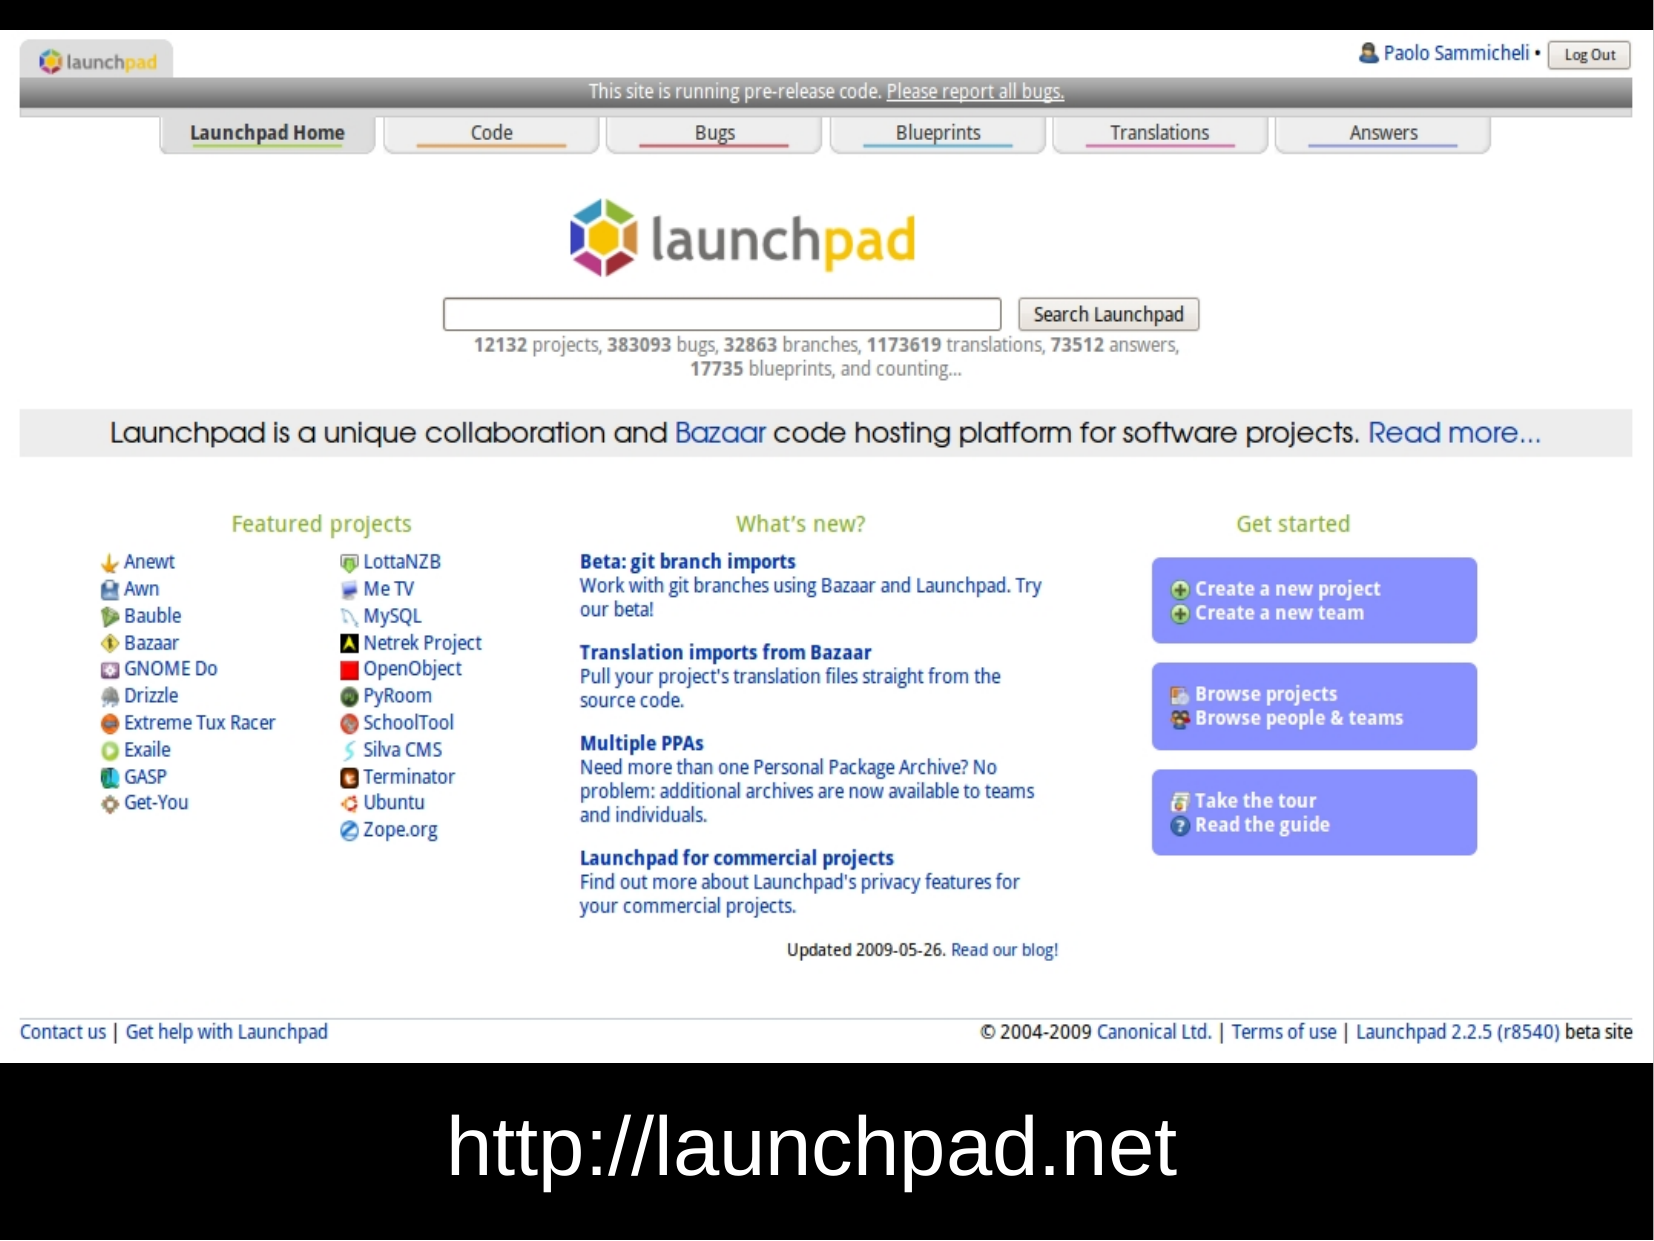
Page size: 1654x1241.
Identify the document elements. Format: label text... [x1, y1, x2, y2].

picture [0, 30, 1654, 1063]
text_box http://launchpad.net [324, 1092, 1300, 1201]
